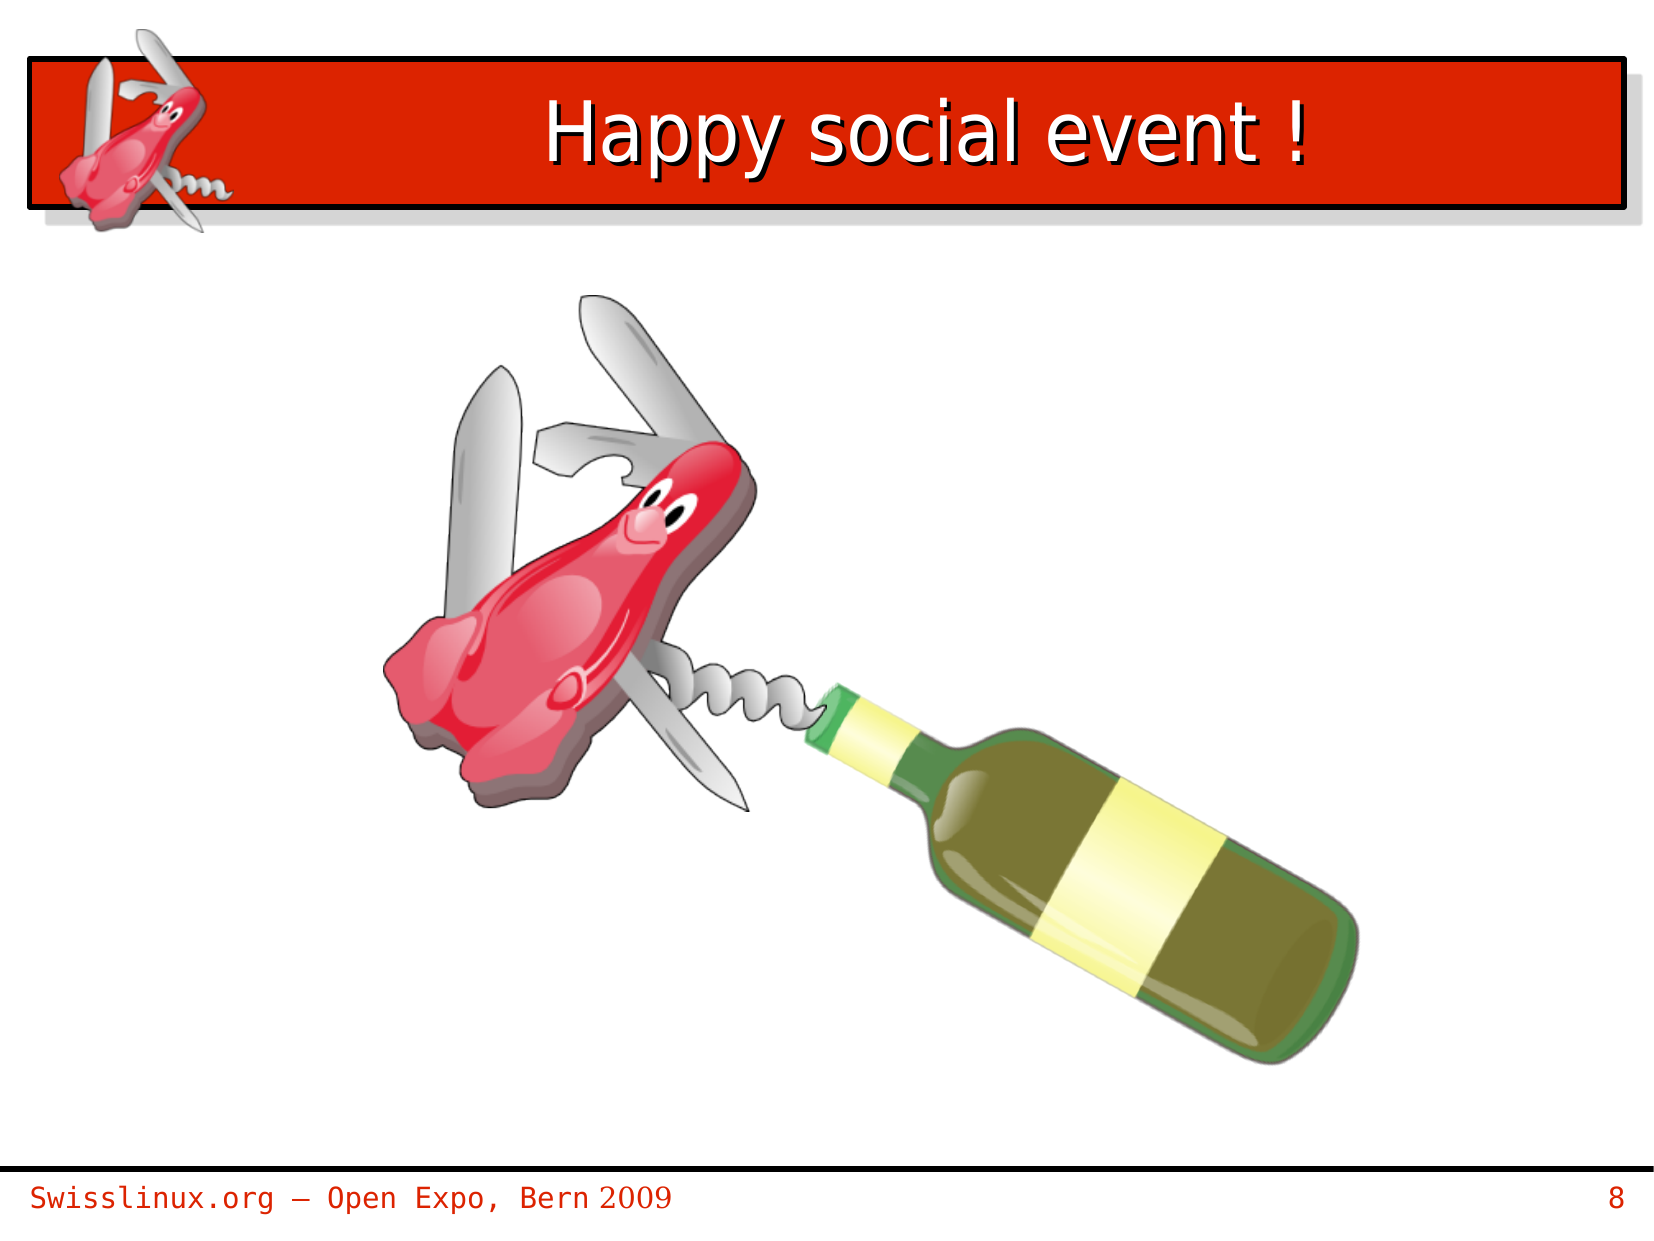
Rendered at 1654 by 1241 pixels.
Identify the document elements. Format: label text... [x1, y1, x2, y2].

title Happy social event ! [259, 84, 1595, 182]
picture [59, 29, 234, 233]
picture [383, 295, 1388, 1093]
